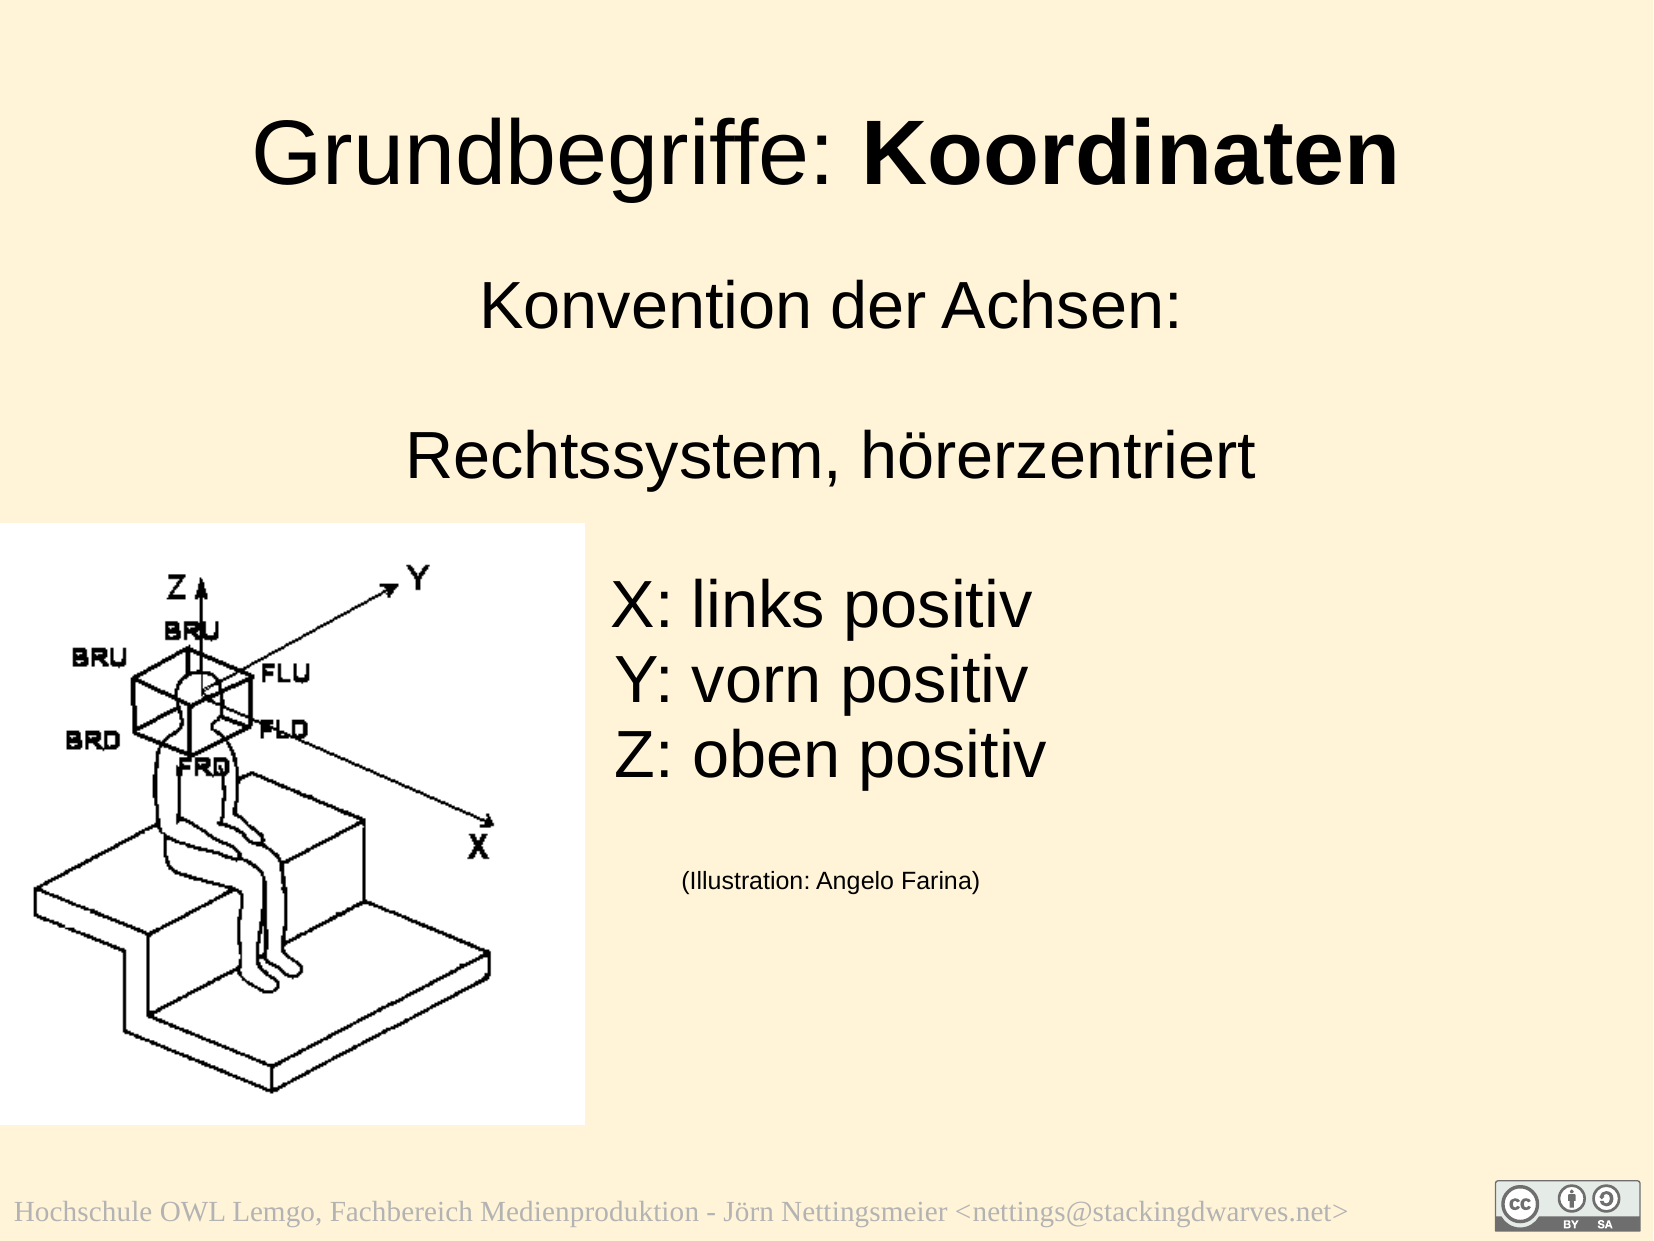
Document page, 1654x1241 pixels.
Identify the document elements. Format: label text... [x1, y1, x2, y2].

title Grundbegriffe: Koordinaten [82, 49, 1571, 257]
picture [0, 523, 585, 1126]
subtitle Konvention der Achsen: Rechtssystem, hörerzentriert X: links positiv Y: vorn positiv Z: oben positiv (Illustration: Angelo Farina) [87, 225, 1576, 938]
